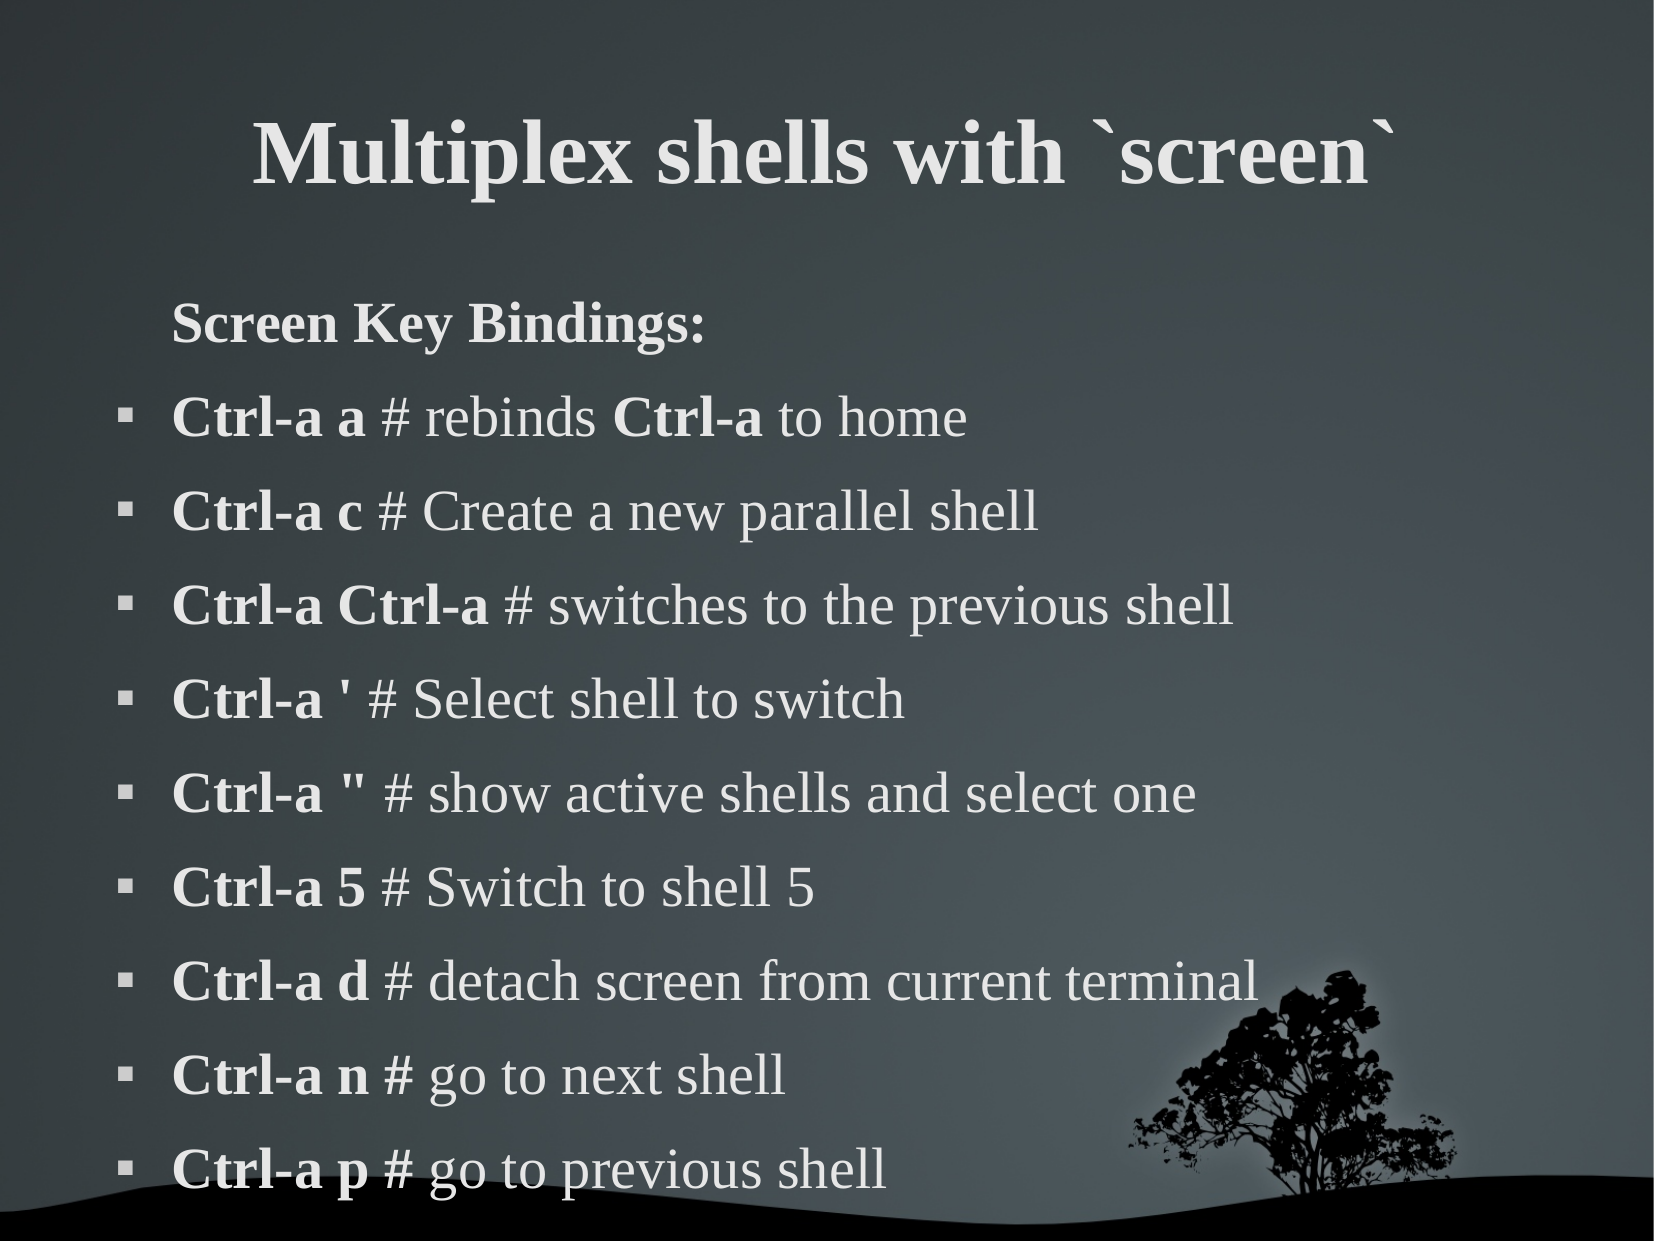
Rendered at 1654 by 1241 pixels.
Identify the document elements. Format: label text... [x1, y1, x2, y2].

title Multiplex shells with `screen` [82, 49, 1571, 257]
list Screen Key Bindings: Ctrl-a a # rebinds Ctrl-a to home Ctrl-a c # Create a new parallel shell Ctrl-a Ctrl-a # switches to the previous shell Ctrl-a ' # Select shell to switch Ctrl-a " # show active shells and select one Ctrl-a 5 # Switch to shell 5 Ctrl-a d # detach screen from current terminal Ctrl-a n # go to next shell Ctrl-a p # go to previous shell [82, 290, 1571, 1202]
picture [0, 0, 1654, 1241]
